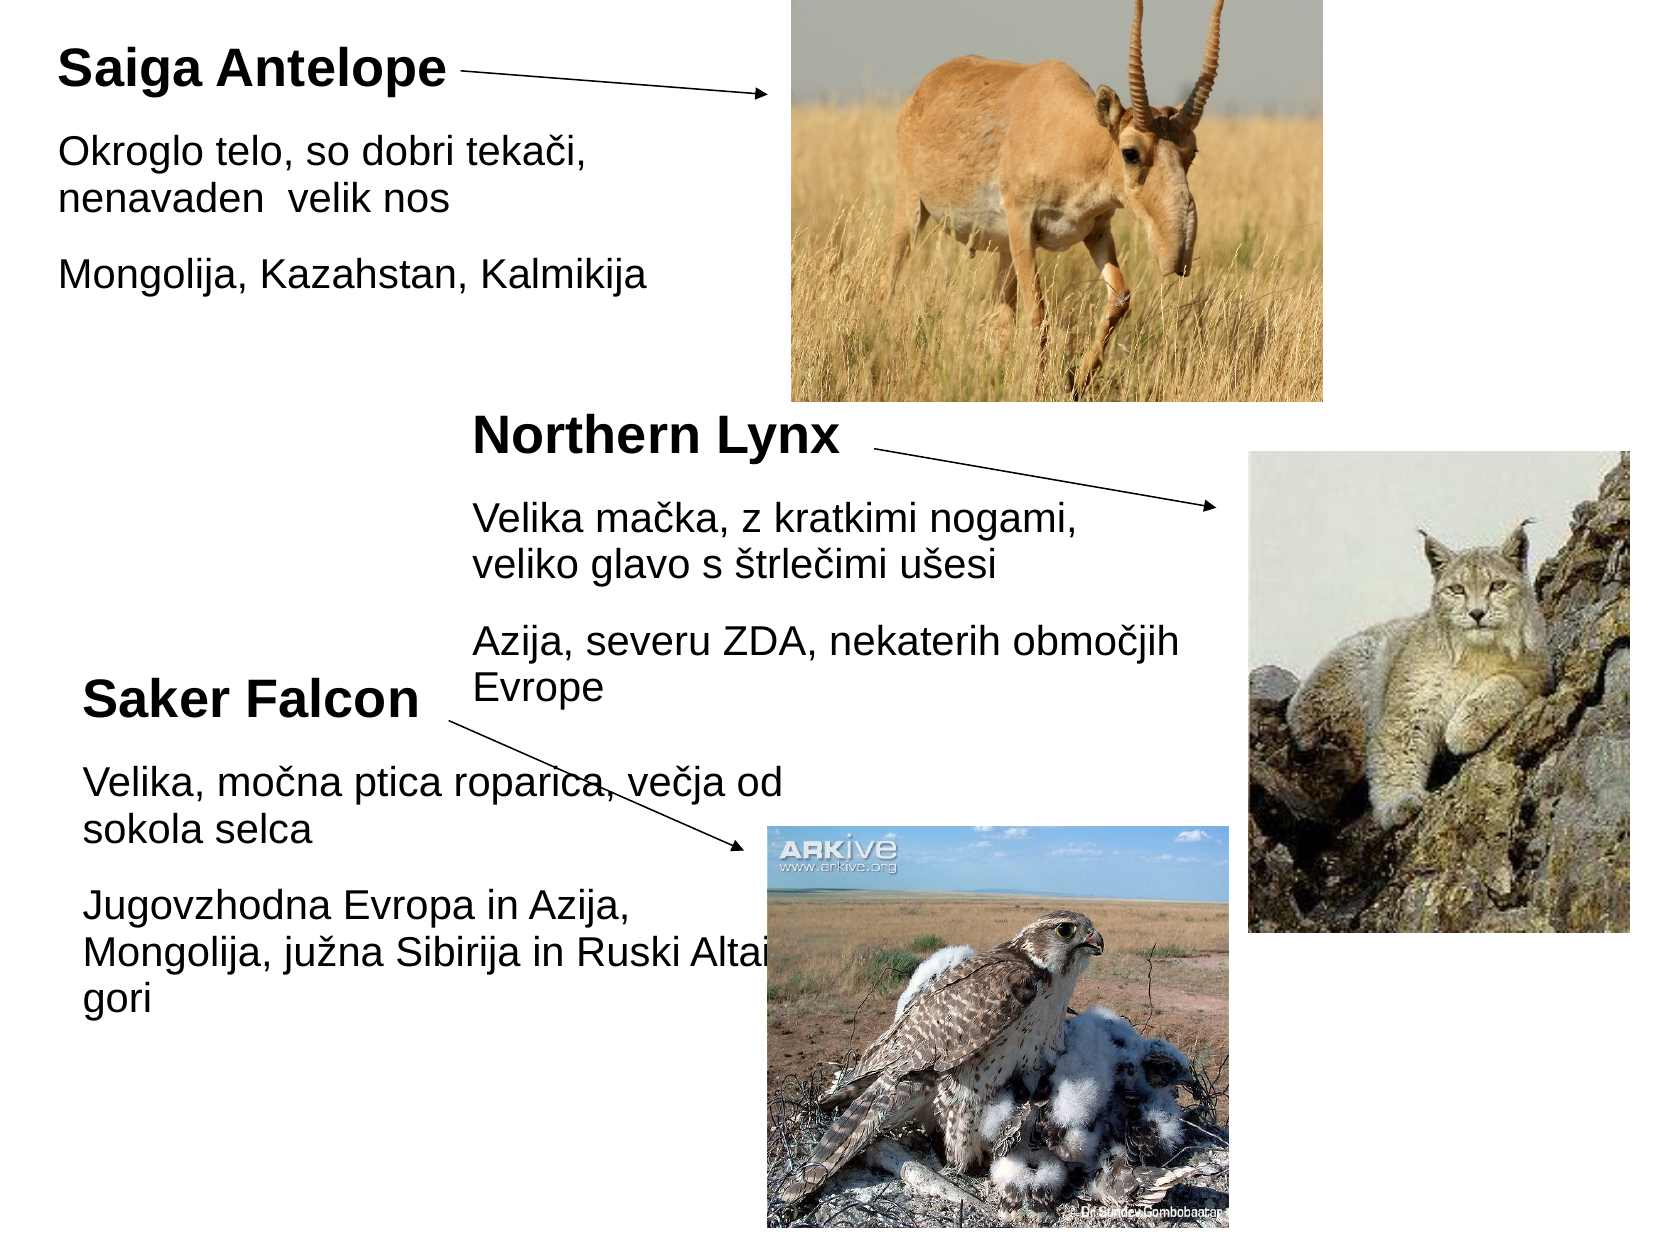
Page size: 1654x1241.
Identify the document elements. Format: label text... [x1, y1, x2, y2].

picture [1248, 451, 1630, 934]
text_box Saker Falcon Velika, močna ptica roparica, večja od sokola selca Jugovzhodna Evropa in Azija, Mongolija, južna Sibirija in Ruski Altai gori [82, 665, 793, 1052]
text_box Northern Lynx Velika mačka, z kratkimi nogami, veliko glavo s štrlečimi ušesi Azija, severu ZDA, nekaterih območjih Evrope [472, 401, 1183, 745]
picture [767, 826, 1229, 1228]
text_box Saiga Antelope Okroglo telo, so dobri tekači, nenavaden velik nos Mongolija, Kazahstan, Kalmikija [57, 34, 768, 378]
picture [791, 0, 1323, 402]
